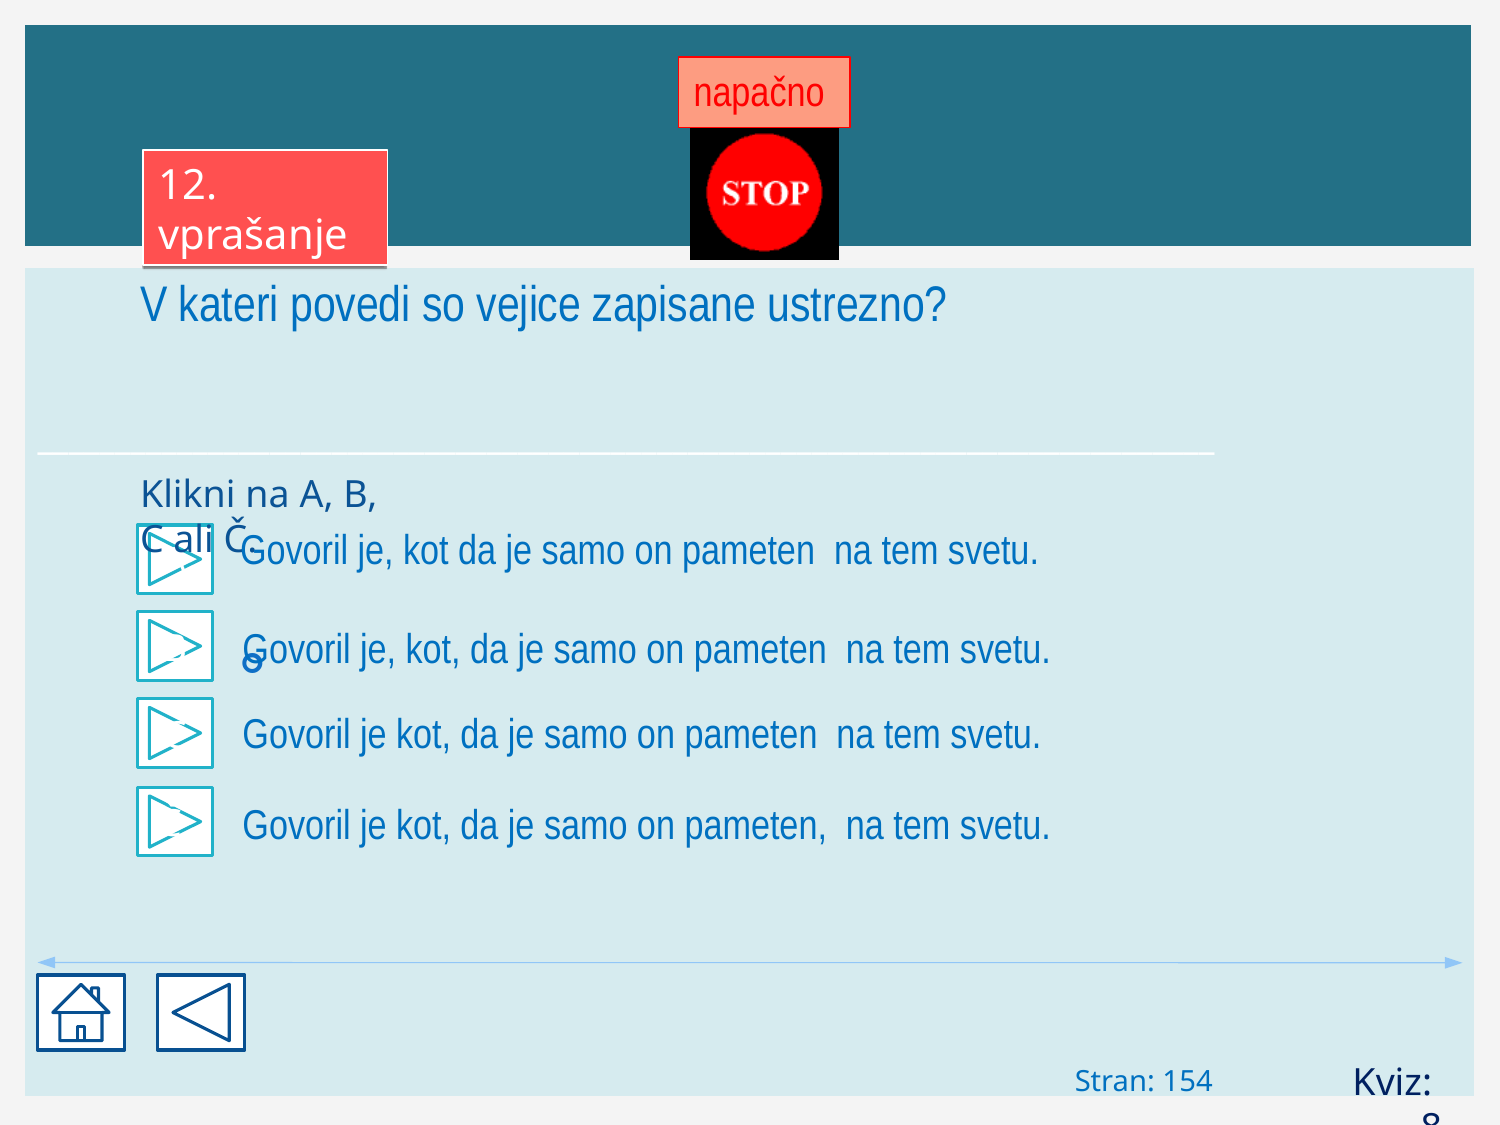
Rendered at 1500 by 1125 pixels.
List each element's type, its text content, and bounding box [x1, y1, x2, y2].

text_box ____________________________________________________________________________ [22, 404, 1488, 466]
text_box Kviz: 8 [1337, 1050, 1475, 1111]
text_box Stran: 154 [975, 1055, 1313, 1106]
text_box V kateri povedi so vejice zapisane ustrezno? [125, 263, 1288, 340]
text_box Klikni na A, B, C ali Č. [125, 466, 413, 524]
text_box Govoril je kot, da je samo on pameten, na tem svetu. [227, 790, 1441, 856]
text_box Č. [137, 787, 213, 856]
text_box [0, 0, 1500, 1125]
text_box C [137, 698, 213, 768]
text_box Govoril je, kot da je samo on pameten na tem svetu. [225, 515, 1438, 581]
text_box Govoril je, kot, da je samo on pameten na tem svetu. [227, 614, 1441, 681]
text_box Govoril je kot, da je samo on pameten na tem svetu. [227, 698, 1441, 765]
text_box A [137, 524, 213, 594]
text_box 12. vprašanje [143, 149, 388, 216]
text_box [1426, 1116, 1435, 1124]
text_box B [137, 611, 213, 681]
picture [690, 128, 839, 260]
text_box napačno [678, 57, 850, 128]
